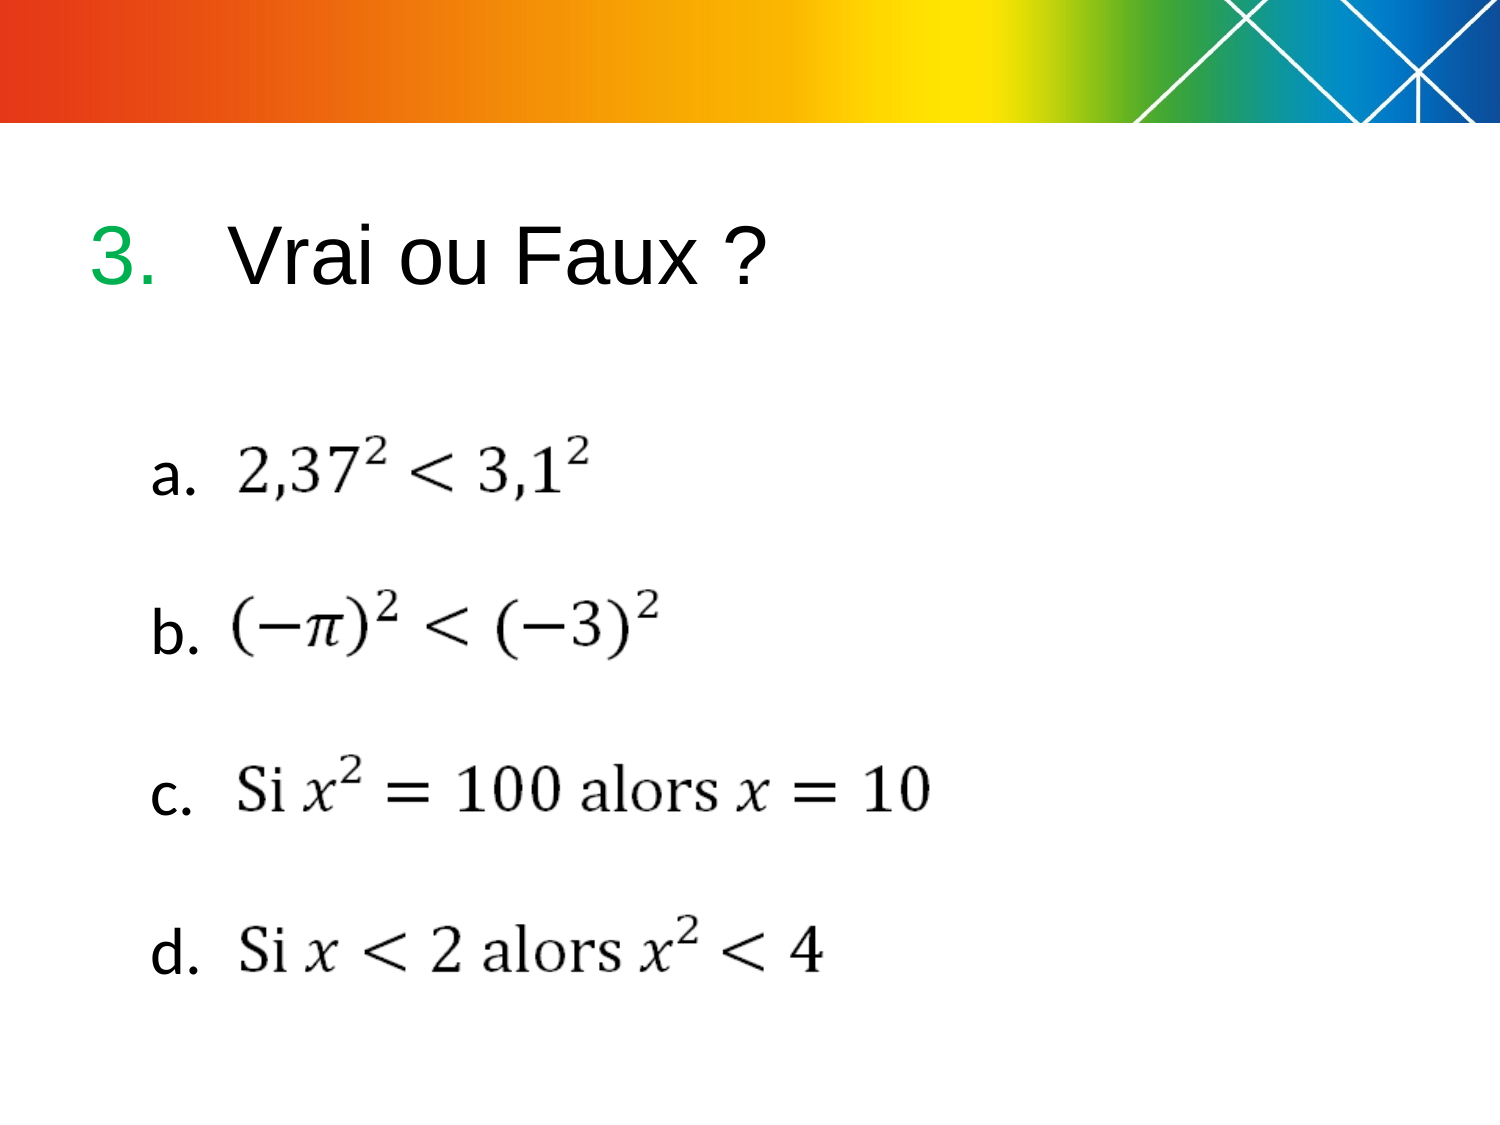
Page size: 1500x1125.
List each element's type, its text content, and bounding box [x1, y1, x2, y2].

picture [230, 420, 609, 521]
picture [1340, 0, 1500, 123]
picture [230, 574, 674, 670]
text_box Vrai ou Faux ? [75, 164, 1500, 339]
text_box a. b. c. d. [135, 420, 691, 1076]
picture [230, 739, 942, 829]
picture [0, 0, 1359, 123]
picture [218, 904, 839, 988]
